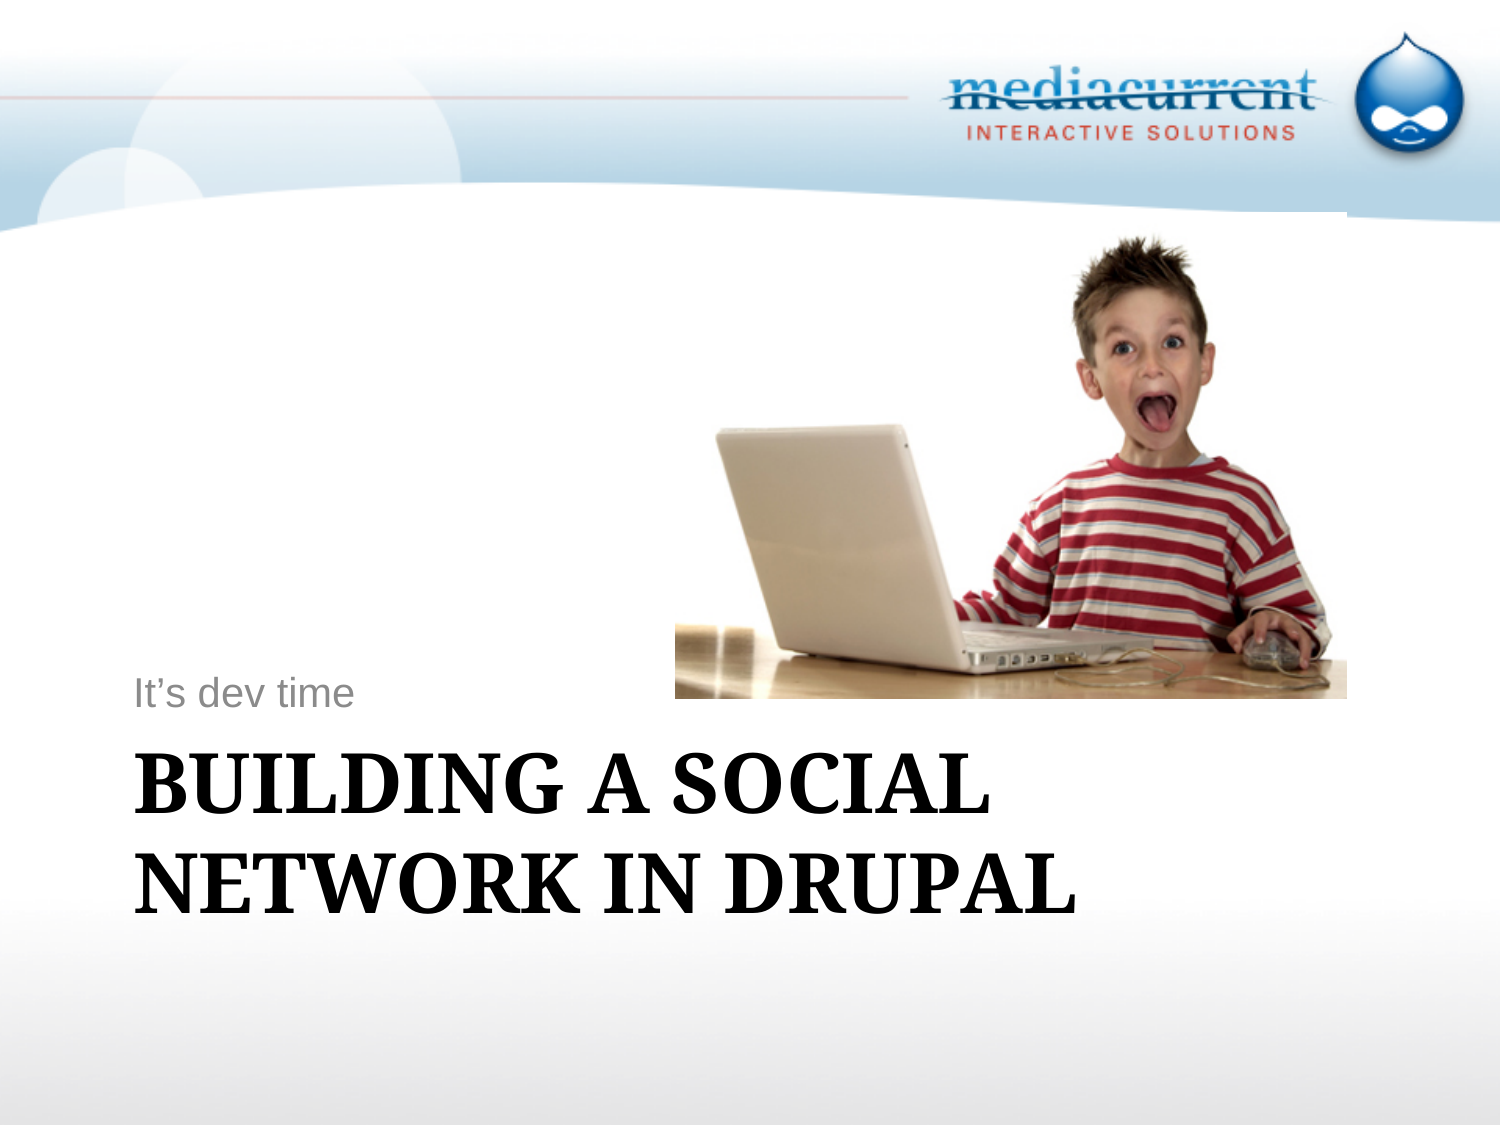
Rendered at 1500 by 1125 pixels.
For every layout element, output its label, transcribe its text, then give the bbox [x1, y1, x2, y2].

title Building a social network in drupal [118, 723, 1394, 947]
picture [675, 212, 1347, 699]
list It’s dev time [118, 476, 1394, 723]
